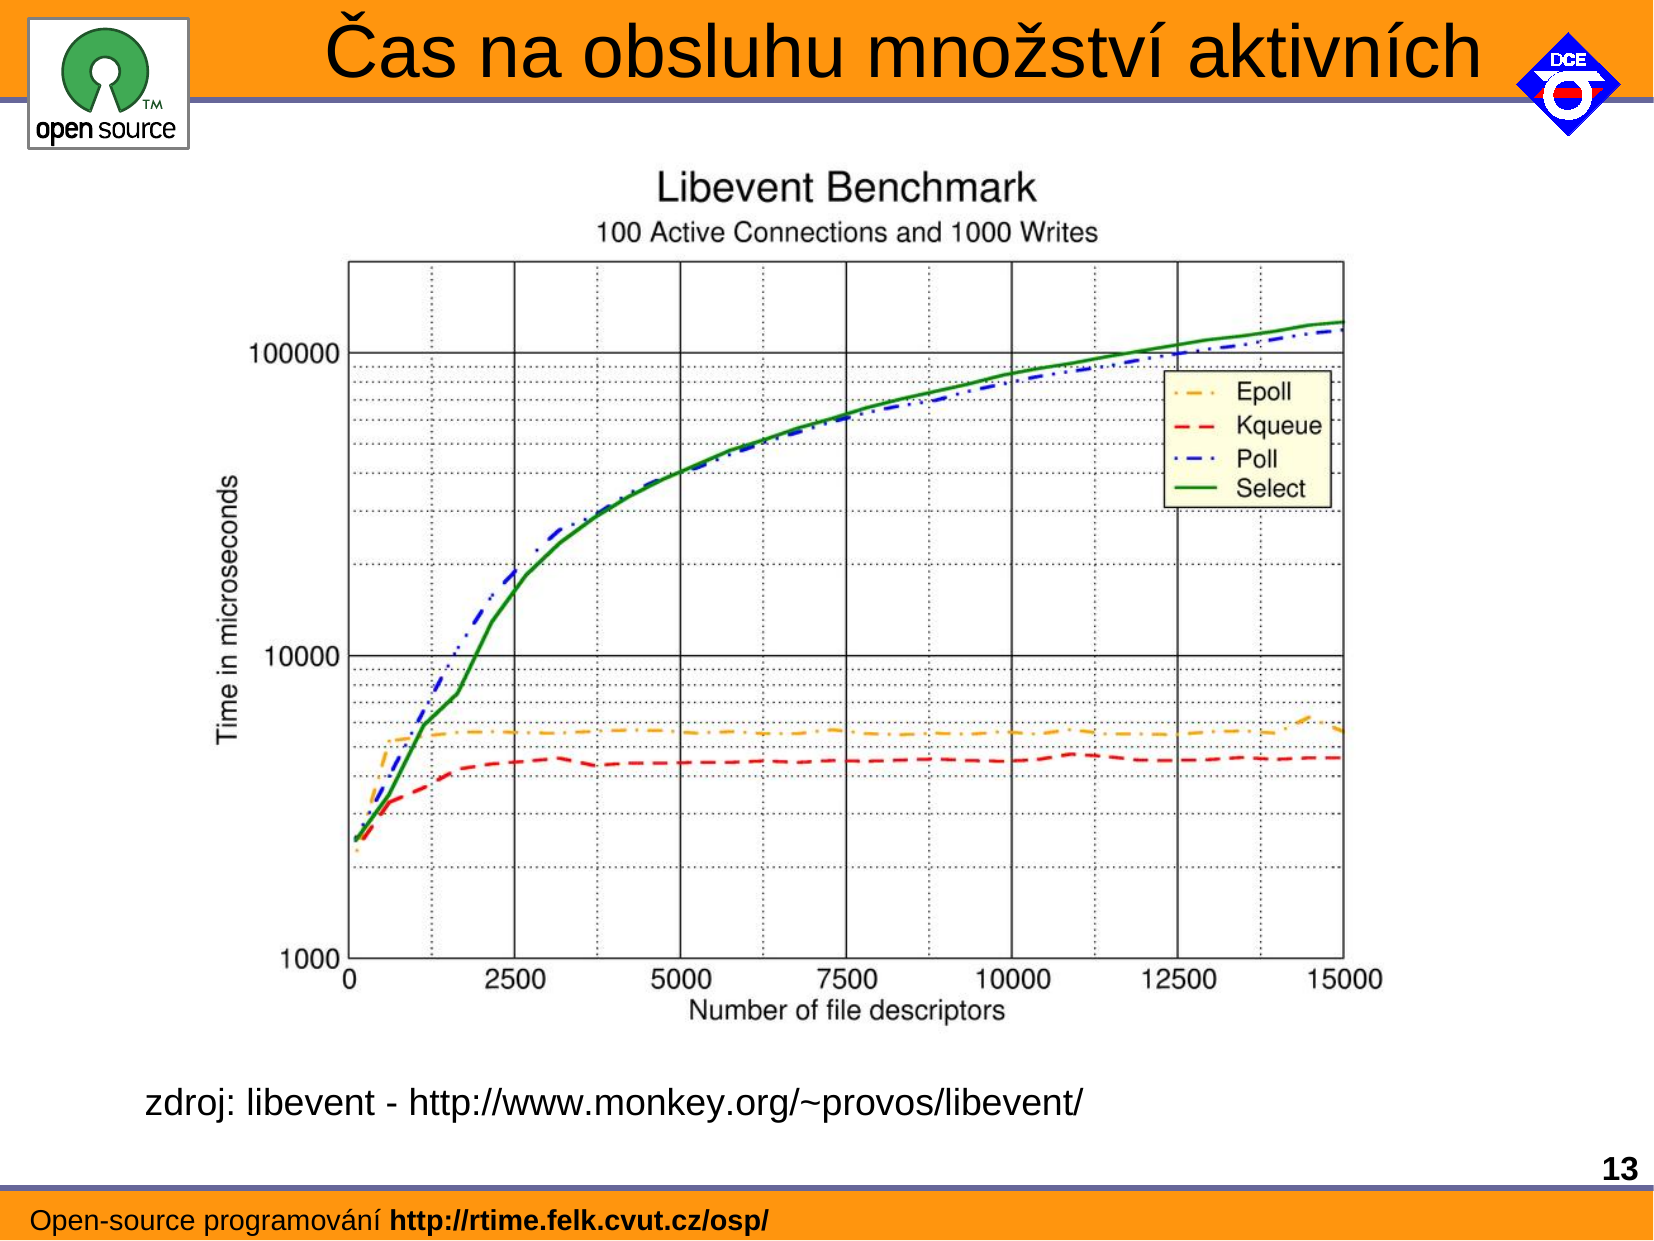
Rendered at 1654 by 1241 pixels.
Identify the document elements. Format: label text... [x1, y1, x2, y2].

title Čas na obsluhu množství aktivních [178, 4, 1631, 98]
text_box zdroj: libevent - http://www.monkey.org/~provos/libevent/ [138, 1075, 1576, 1135]
picture [199, 112, 1488, 1075]
